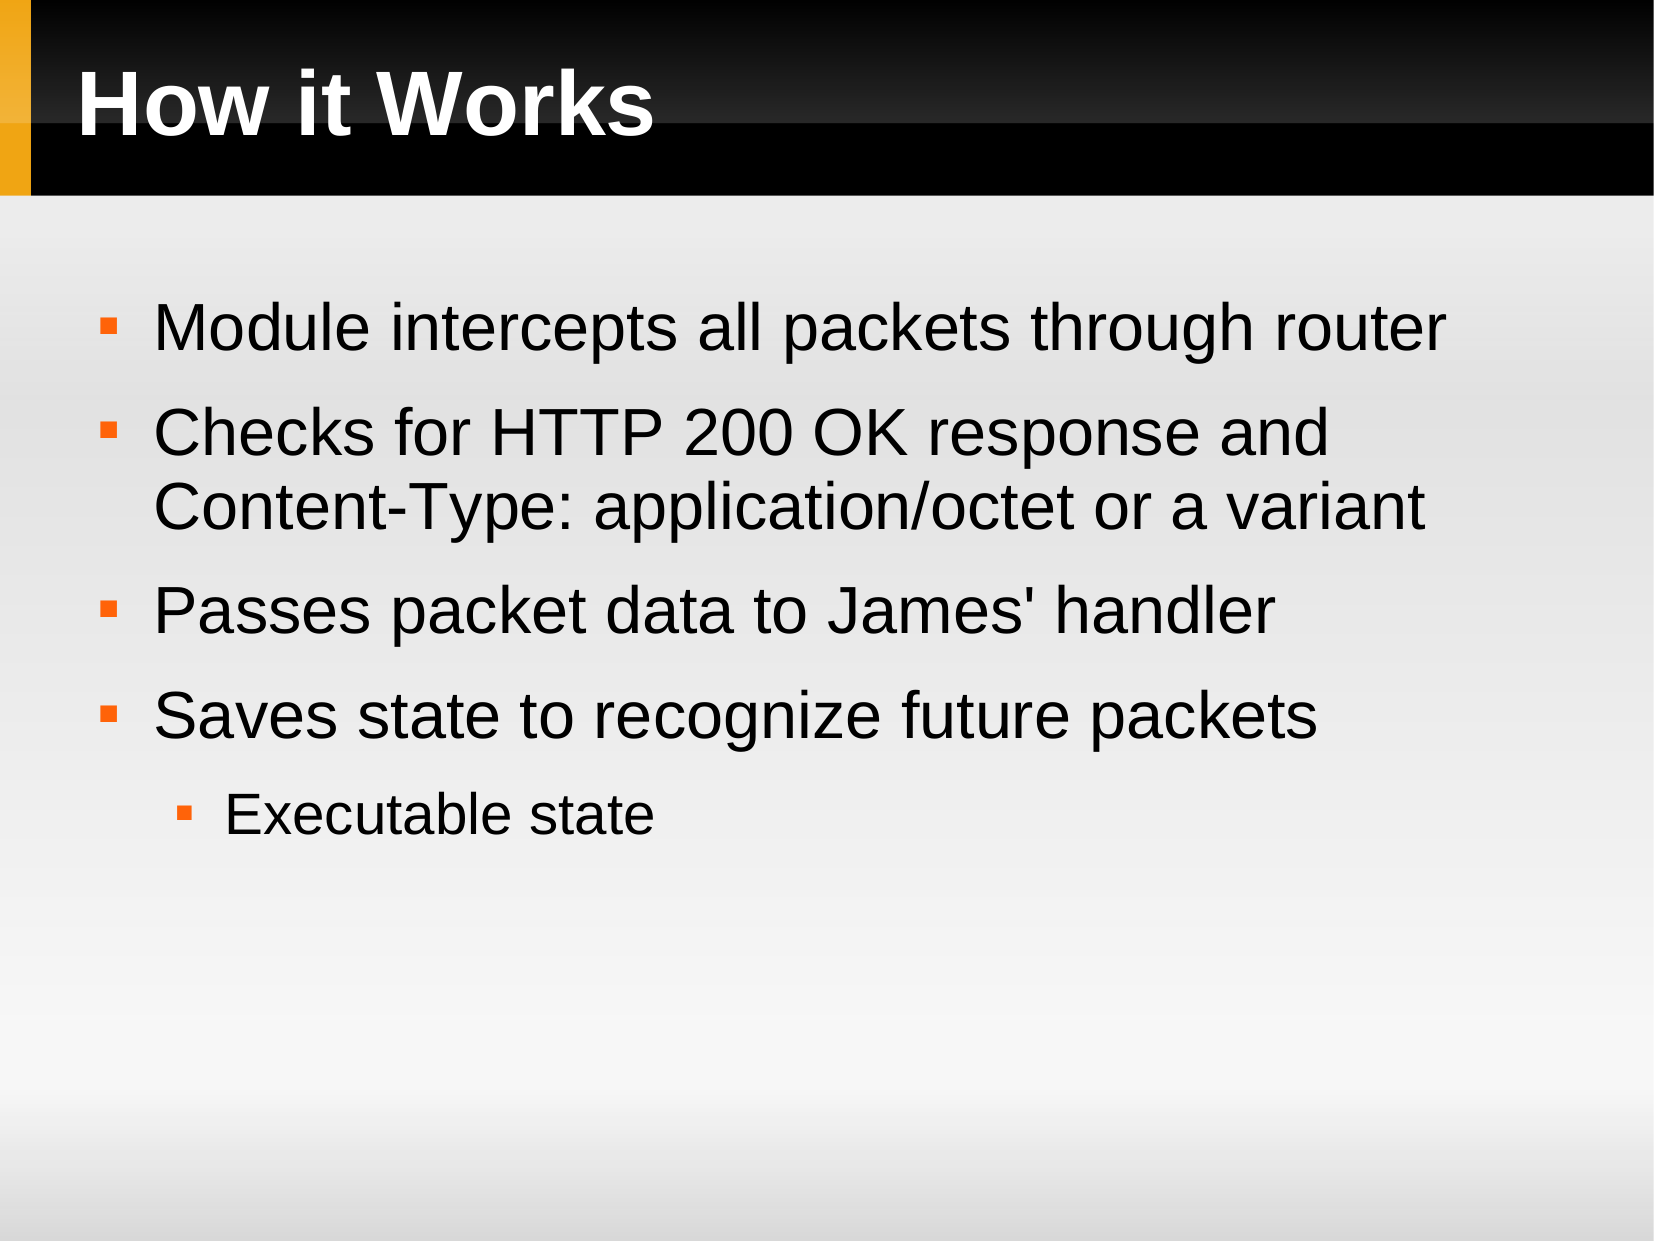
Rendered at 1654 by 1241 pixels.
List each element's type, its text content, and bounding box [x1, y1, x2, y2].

title How it Works [76, 7, 1565, 200]
list Module intercepts all packets through router Checks for HTTP 200 OK response and Content-Type: application/octet or a variant Passes packet data to James' handler Saves state to recognize future packets Executable state [82, 290, 1571, 1094]
picture [0, 0, 1654, 1241]
